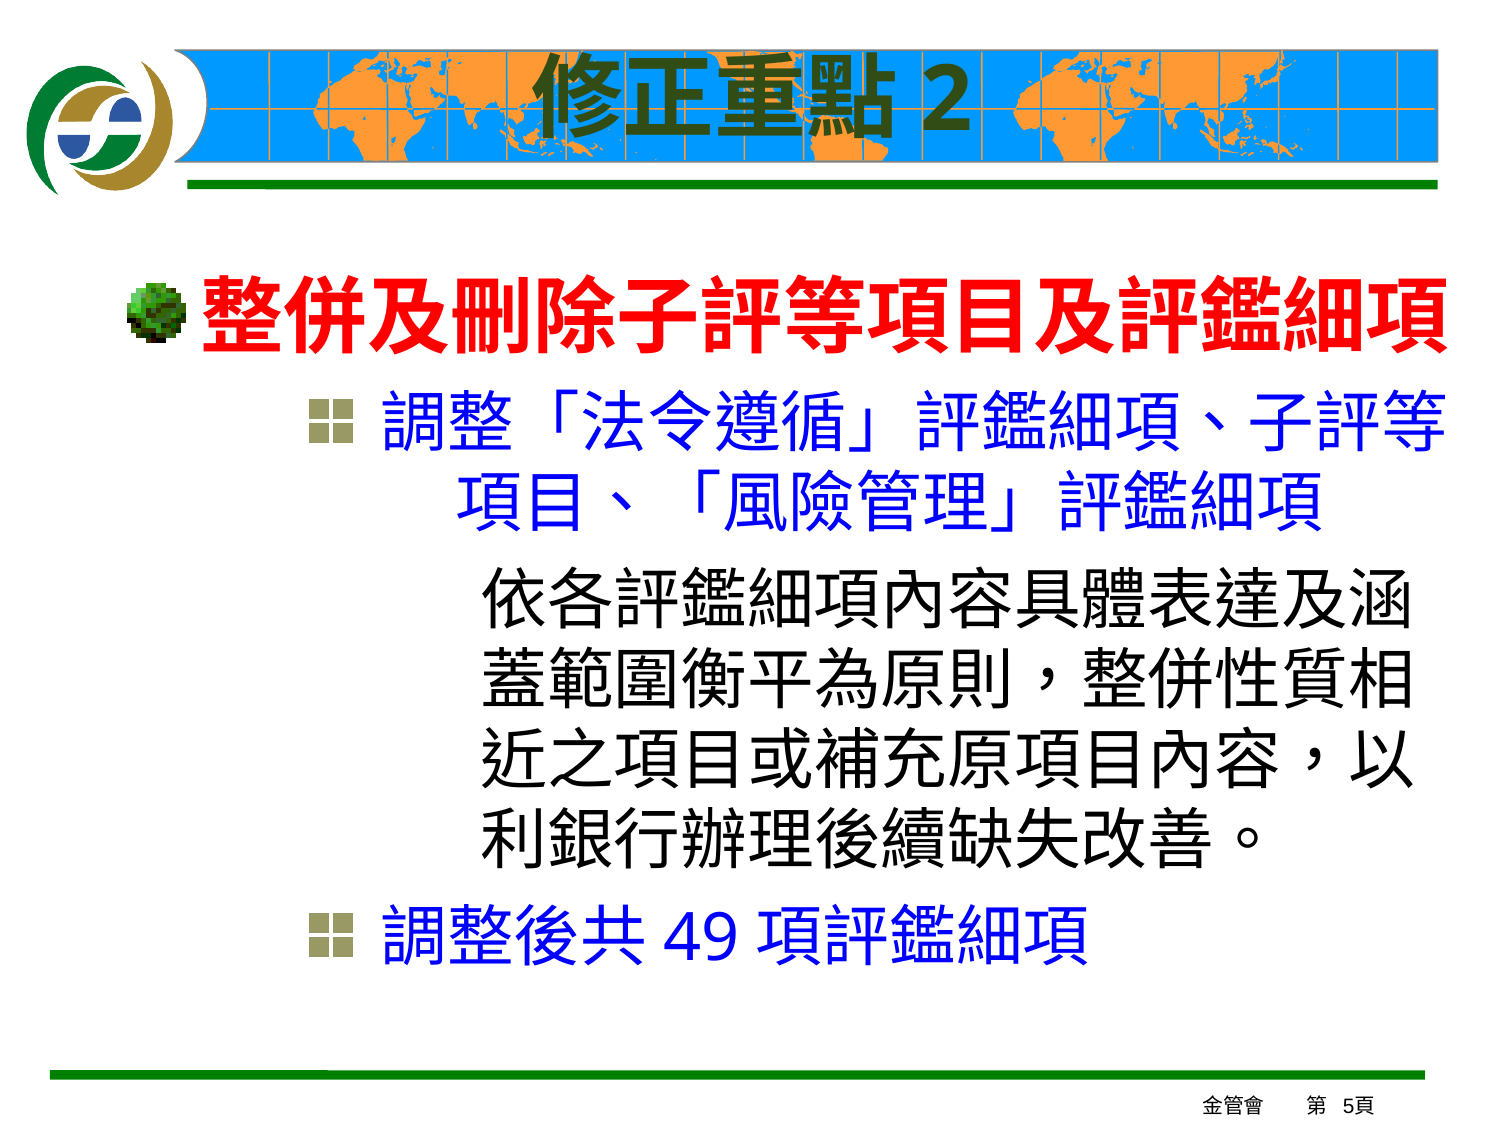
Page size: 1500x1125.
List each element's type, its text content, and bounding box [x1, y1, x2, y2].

title 修正重點2 [76, 0, 1427, 188]
list 整併及刪除子評等項目及評鑑細項 調整「法令遵循」評鑑細項、子評等項目、「風險管理」評鑑細項 依各評鑑細項內容具體表達及涵蓋範圍衡平為原則，整併性質相近之項目或補充原項目內容，以利銀行辦理後續缺失改善。 調整後共49項評鑑細項 [112, 255, 1483, 988]
